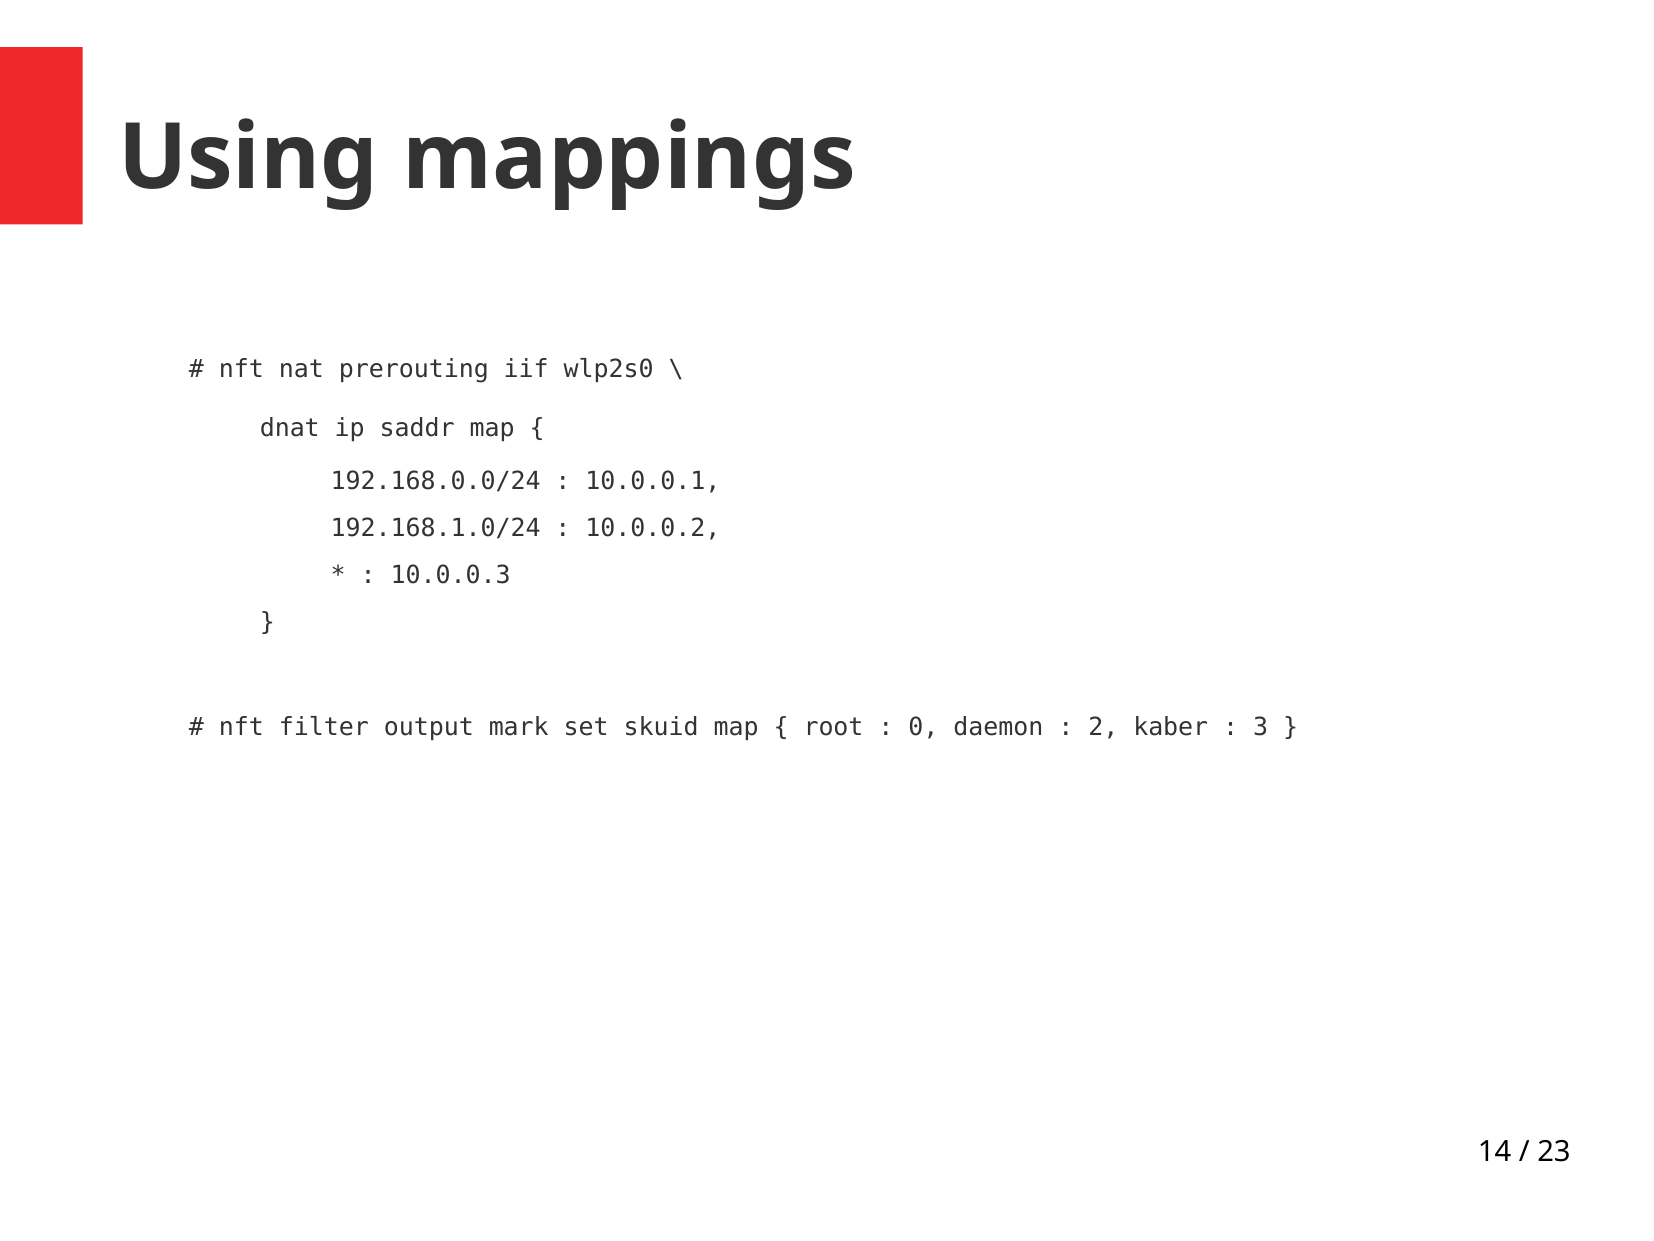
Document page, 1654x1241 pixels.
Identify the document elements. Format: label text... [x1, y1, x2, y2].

title Using mappings [118, 49, 1571, 257]
list # nft nat prerouting iif wlp2s0 \ dnat ip saddr map { 192.168.0.0/24 : 10.0.0.1, 192.168.1.0/24 : 10.0.0.2, * : 10.0.0.3 } # nft filter output mark set skuid map { root : 0, daemon : 2, kaber : 3 } [118, 354, 1536, 1074]
